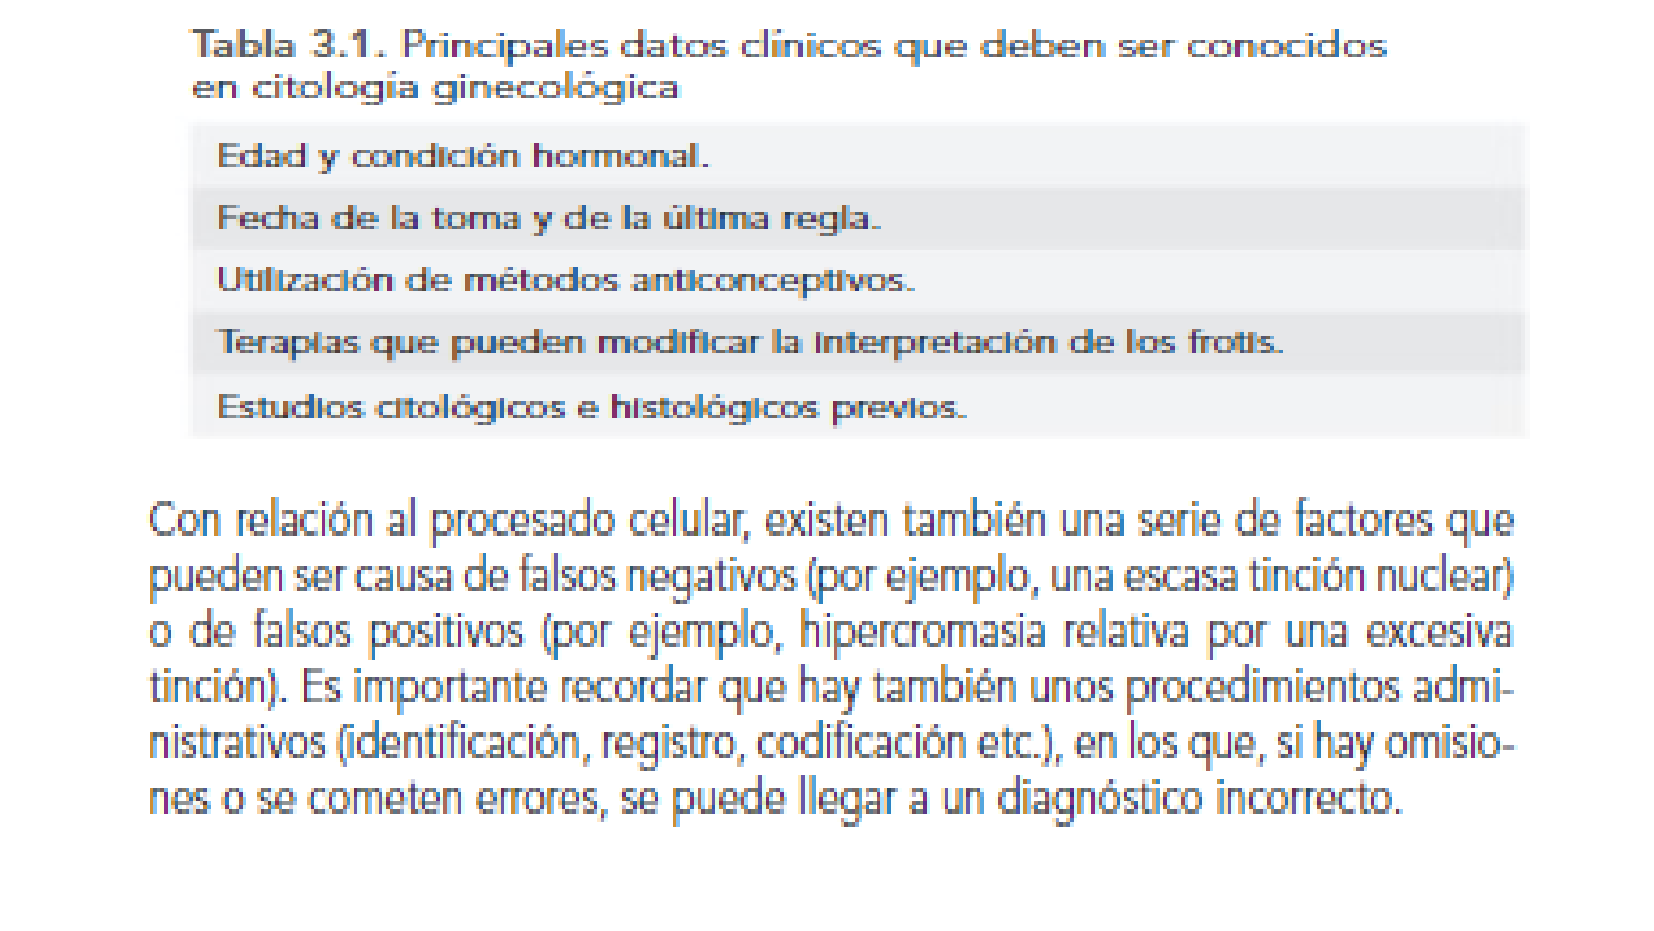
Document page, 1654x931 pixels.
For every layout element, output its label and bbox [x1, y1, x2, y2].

picture [118, 472, 1536, 827]
picture [59, 0, 1595, 443]
